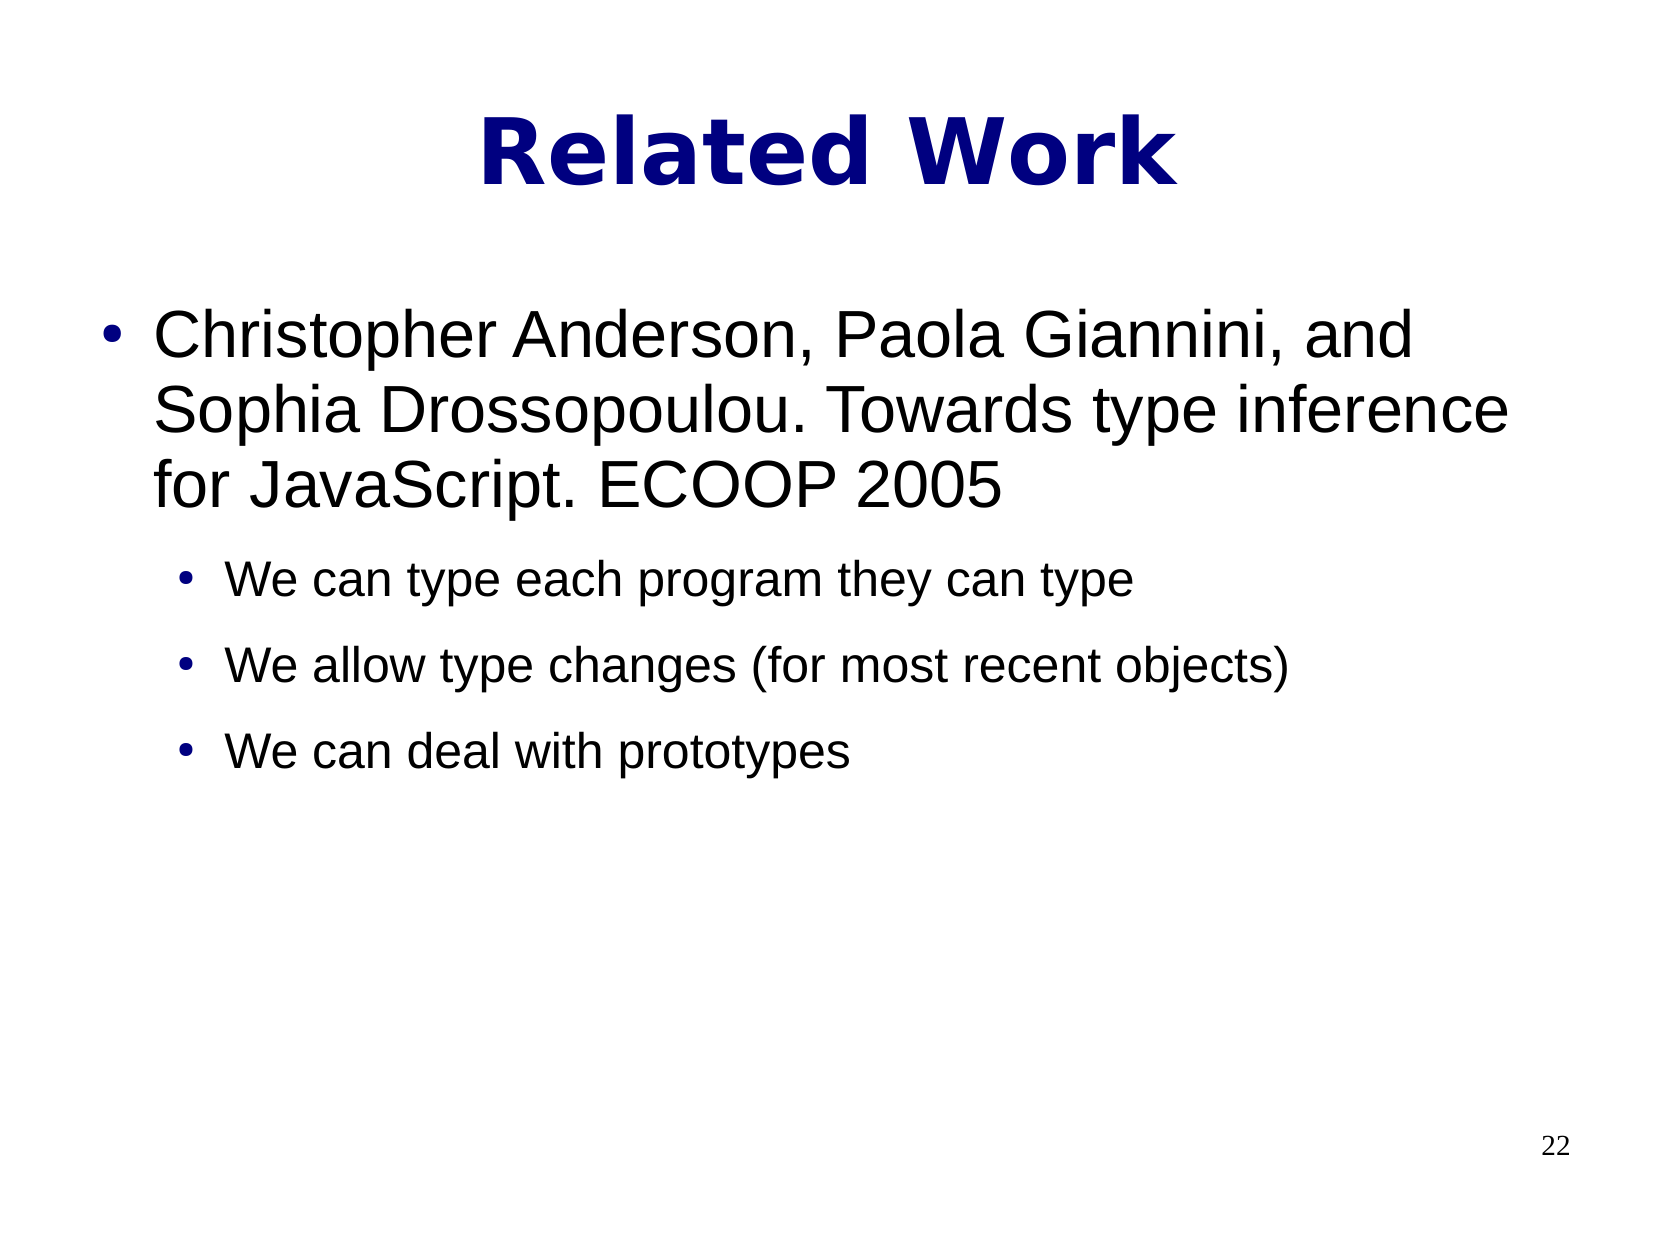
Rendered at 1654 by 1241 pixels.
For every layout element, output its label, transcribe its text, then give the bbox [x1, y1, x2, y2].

list Christopher Anderson, Paola Giannini, and Sophia Drossopoulou. Towards type inference for JavaScript. ECOOP 2005 We can type each program they can type We allow type changes (for most recent objects) We can deal with prototypes [82, 297, 1571, 1043]
title Related Work [82, 49, 1571, 257]
